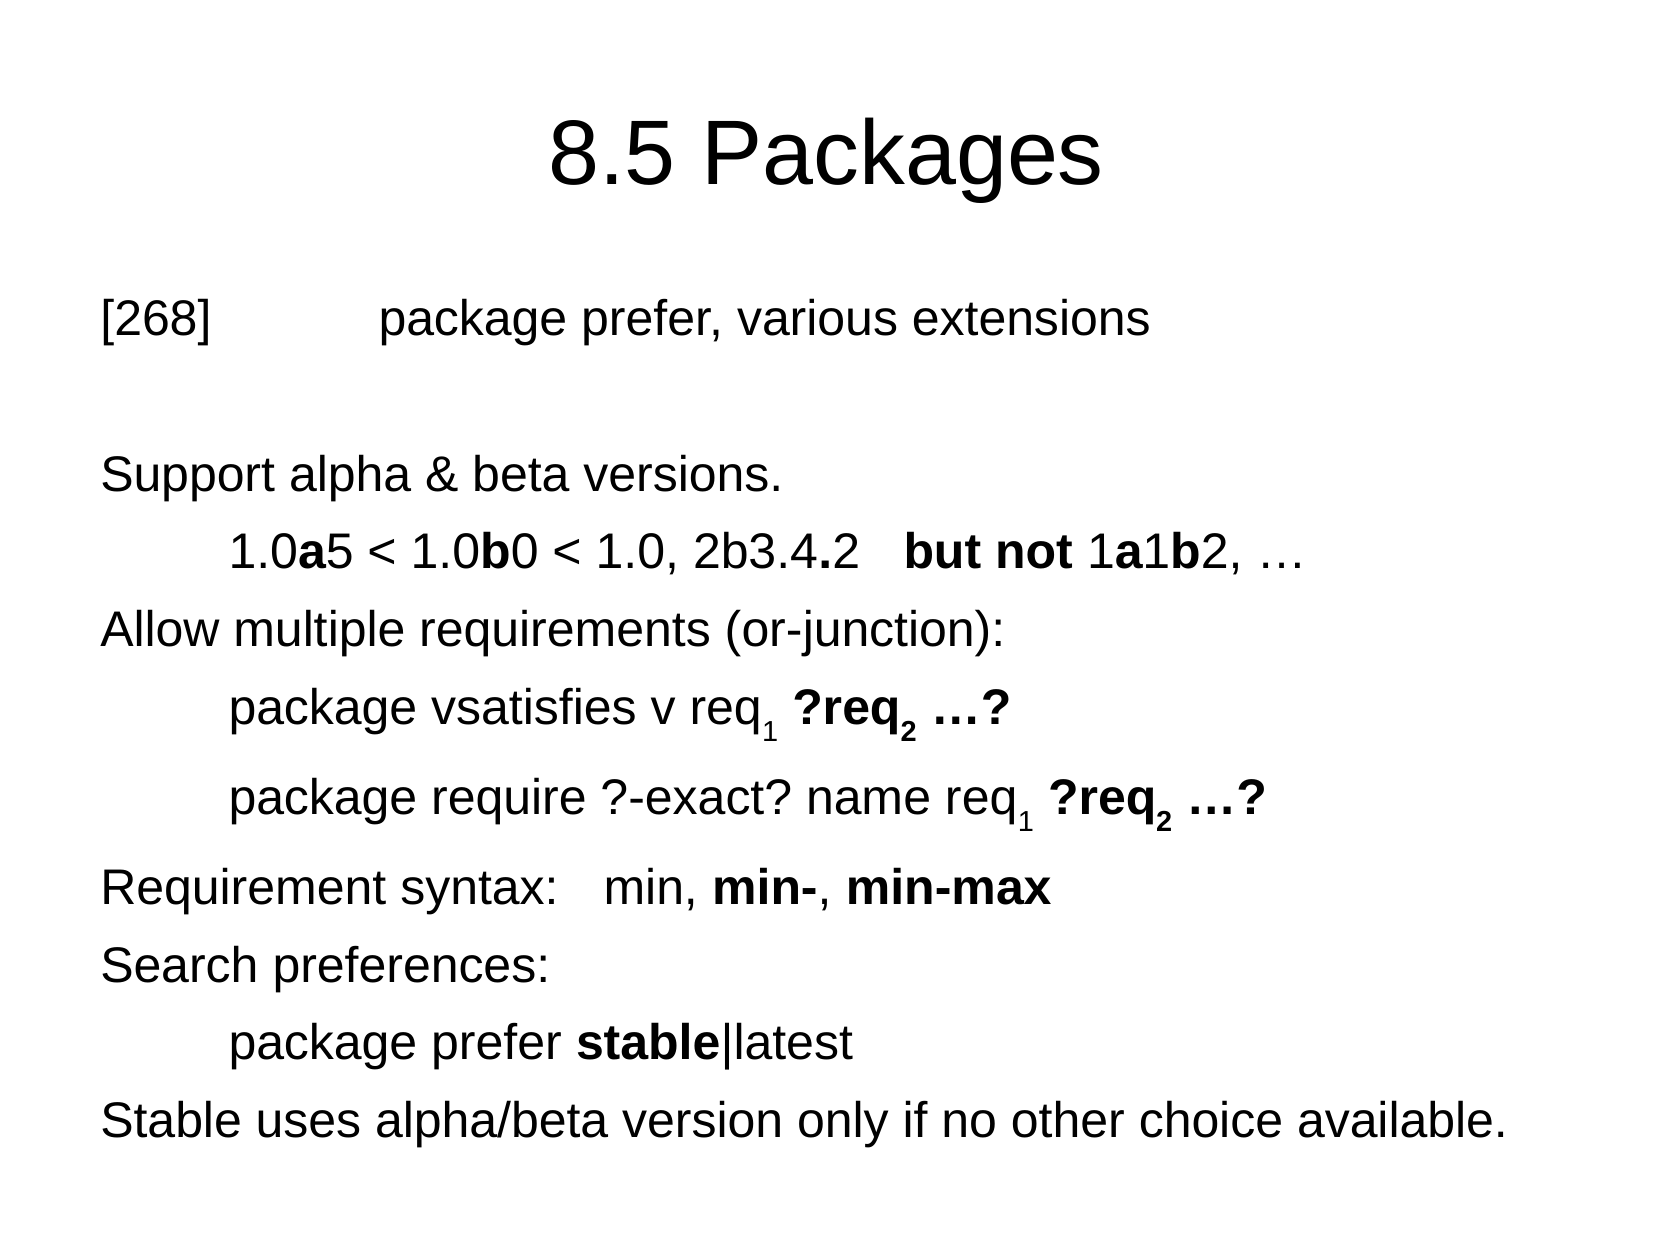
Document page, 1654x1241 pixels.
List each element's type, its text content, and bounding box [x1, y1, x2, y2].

title 8.5 Packages [82, 56, 1571, 250]
list [268] package prefer, various extensions Support alpha & beta versions. 1.0a5 < 1.0b0 < 1.0, 2b3.4.2 but not 1a1b2, … Allow multiple requirements (or-junction): package vsatisfies v req1 ?req2 …? package require ?-exact? name req1 ?req2 …? Requirement syntax: min, min-, min-max Search preferences: package prefer stable|latest Stable uses alpha/beta version only if no other choice available. [82, 290, 1571, 1201]
